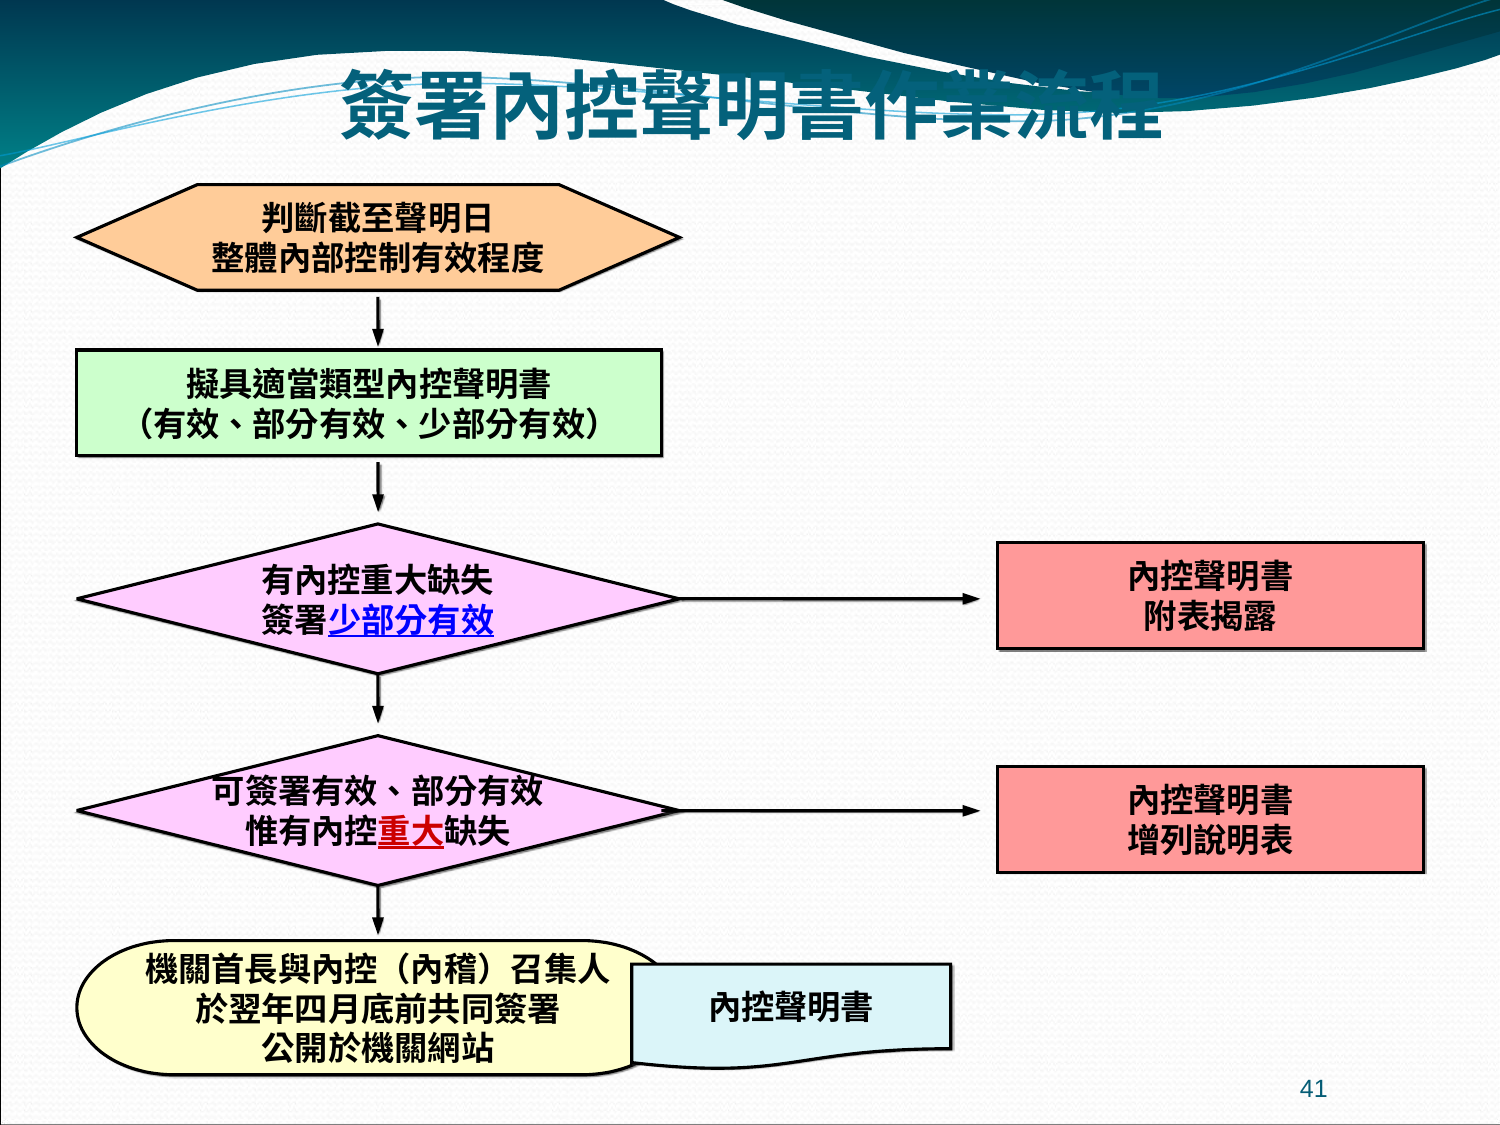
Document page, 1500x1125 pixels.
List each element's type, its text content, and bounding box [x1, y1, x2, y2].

text_box 內控聲明書 增列說明表 [998, 767, 1423, 872]
text_box 判斷截至聲明日 整體內部控制有效程度 [76, 184, 680, 291]
text_box [1299, 1042, 1426, 1103]
text_box 擬具適當類型內控聲明書 （有效、部分有效、少部分有效） [77, 350, 662, 456]
text_box 有內控重大缺失 簽署少部分有效 [76, 523, 679, 674]
text_box 可簽署有效、部分有效 惟有內控重大缺失 [76, 735, 673, 885]
title 簽署內控聲明書作業流程 [76, 0, 1427, 149]
text_box 機關首長與內控（內稽）召集人 於翌年四月底前共同簽署 公開於機關網站 [76, 940, 656, 1075]
text_box 內控聲明書 [631, 964, 951, 1069]
text_box 內控聲明書 附表揭露 [998, 543, 1423, 648]
